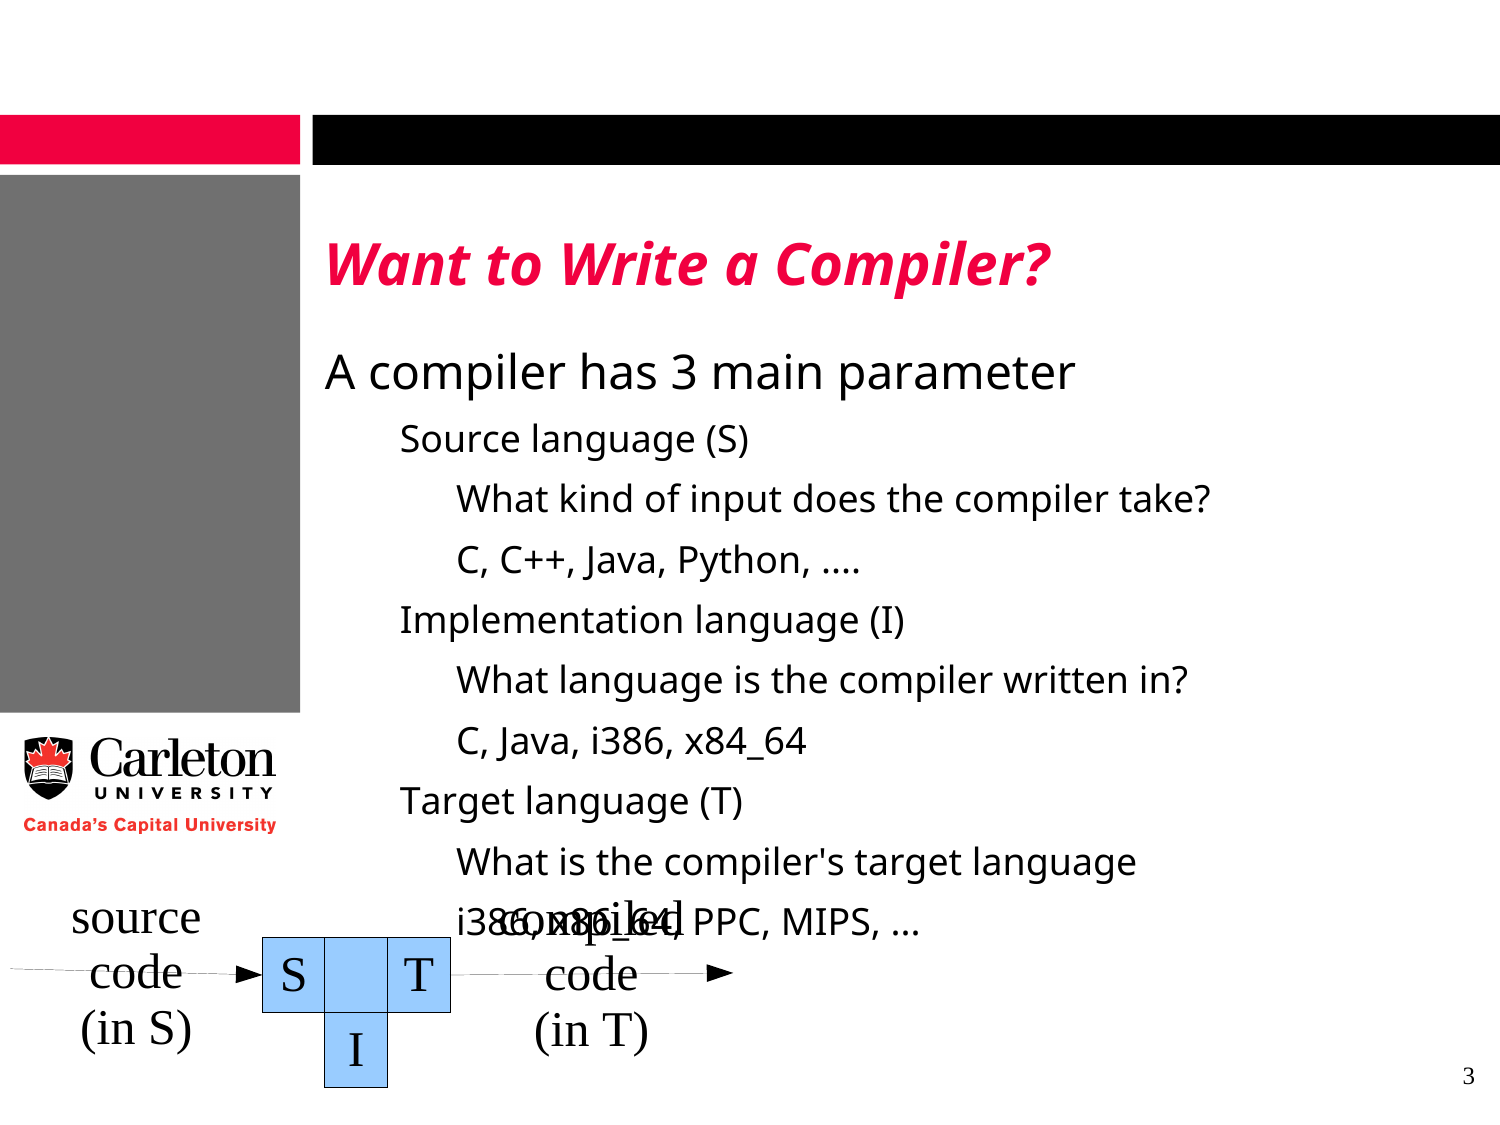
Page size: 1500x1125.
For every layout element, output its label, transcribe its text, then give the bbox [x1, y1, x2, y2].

picture [24, 737, 276, 834]
text_box [324, 937, 387, 1012]
text_box I [324, 1012, 388, 1088]
text_box S [262, 937, 324, 1013]
title Want to Write a Compiler? [324, 194, 1450, 324]
list A compiler has 3 main parameter Source language (S) What kind of input does the compiler take? C, C++, Java, Python, .... Implementation language (I) What language is the compiler written in? C, Java, i386, x84_64 Target language (T) What is the compiler's target language i386, x86_64, PPC, MIPS, ... [324, 324, 1450, 1036]
text_box T [387, 937, 451, 1013]
